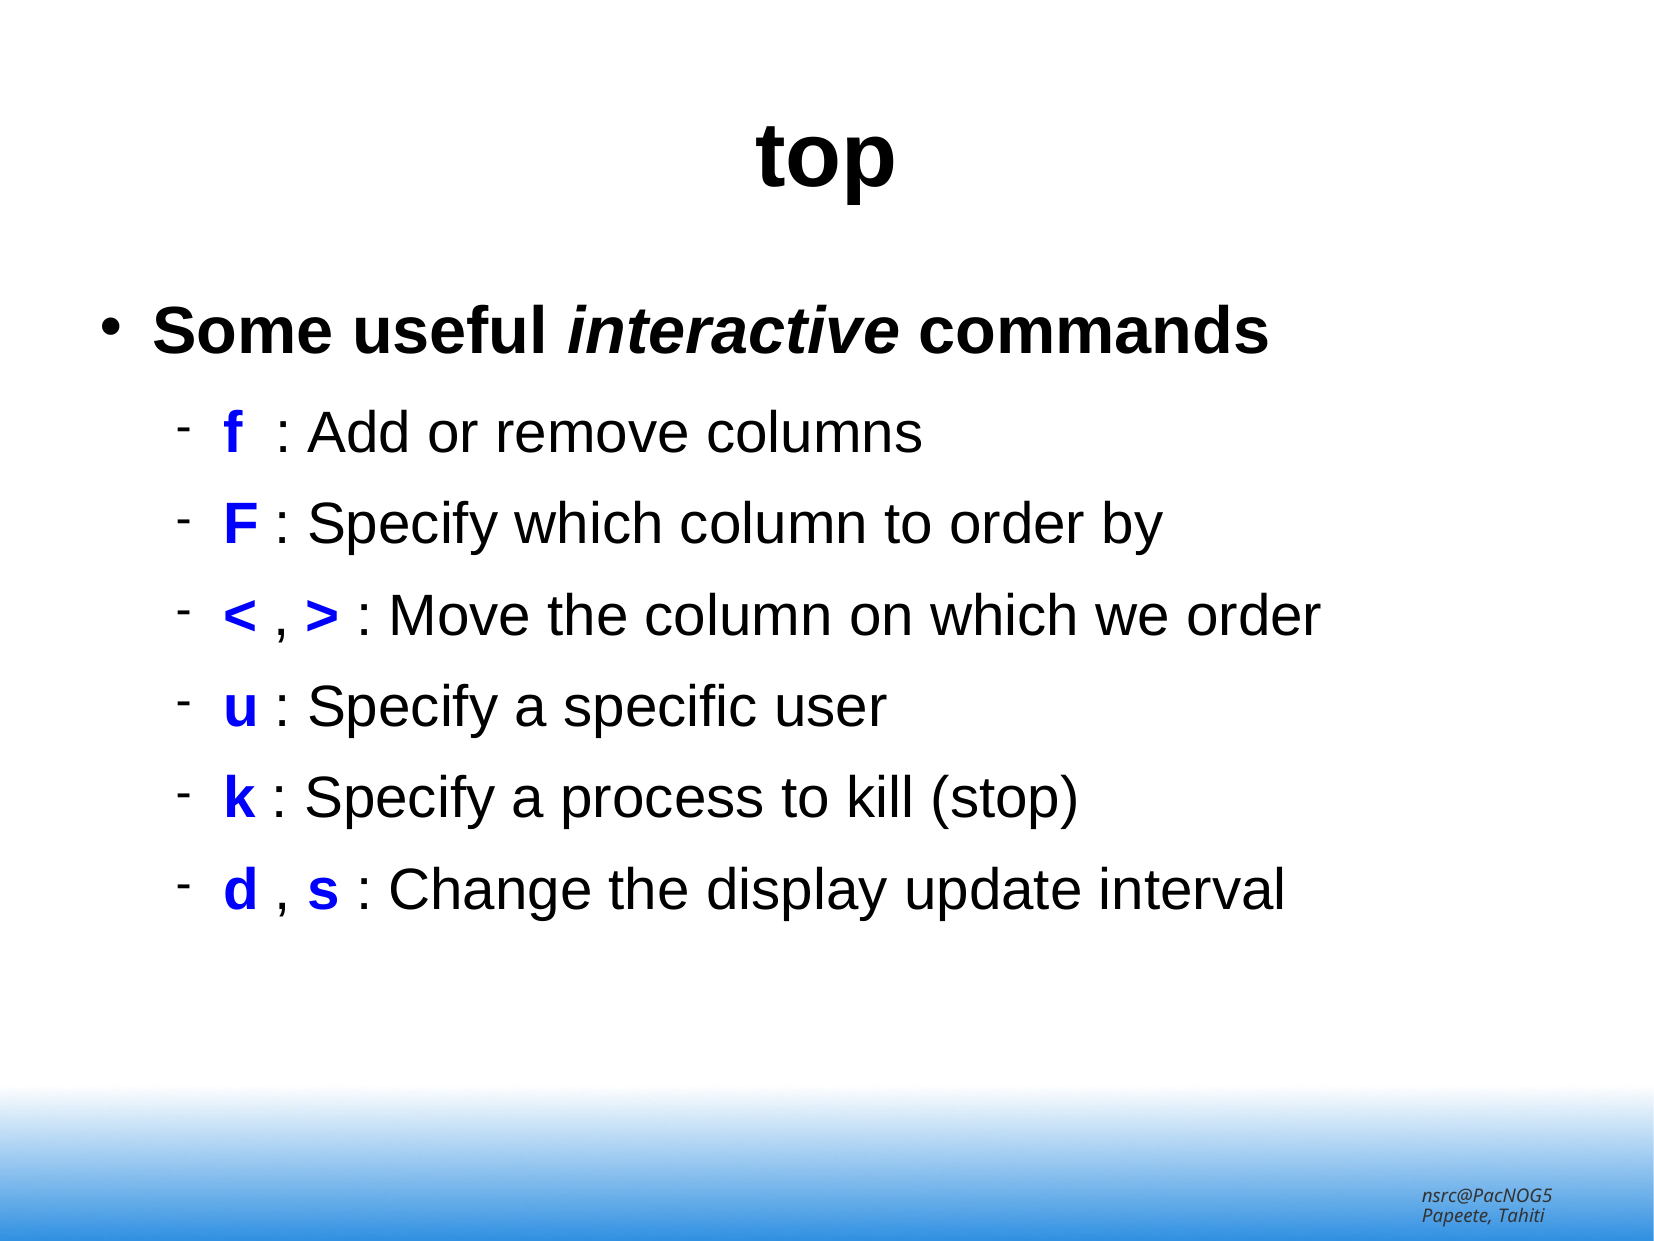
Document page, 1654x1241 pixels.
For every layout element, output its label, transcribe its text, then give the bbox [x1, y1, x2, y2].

title top [82, 49, 1571, 257]
list Some useful interactive commands f : Add or remove columns F : Specify which column to order by < , > : Move the column on which we order u : Specify a specific user k : Specify a process to kill (stop) d , s : Change the display update interval [82, 290, 1571, 1109]
picture [0, 1083, 1654, 1241]
